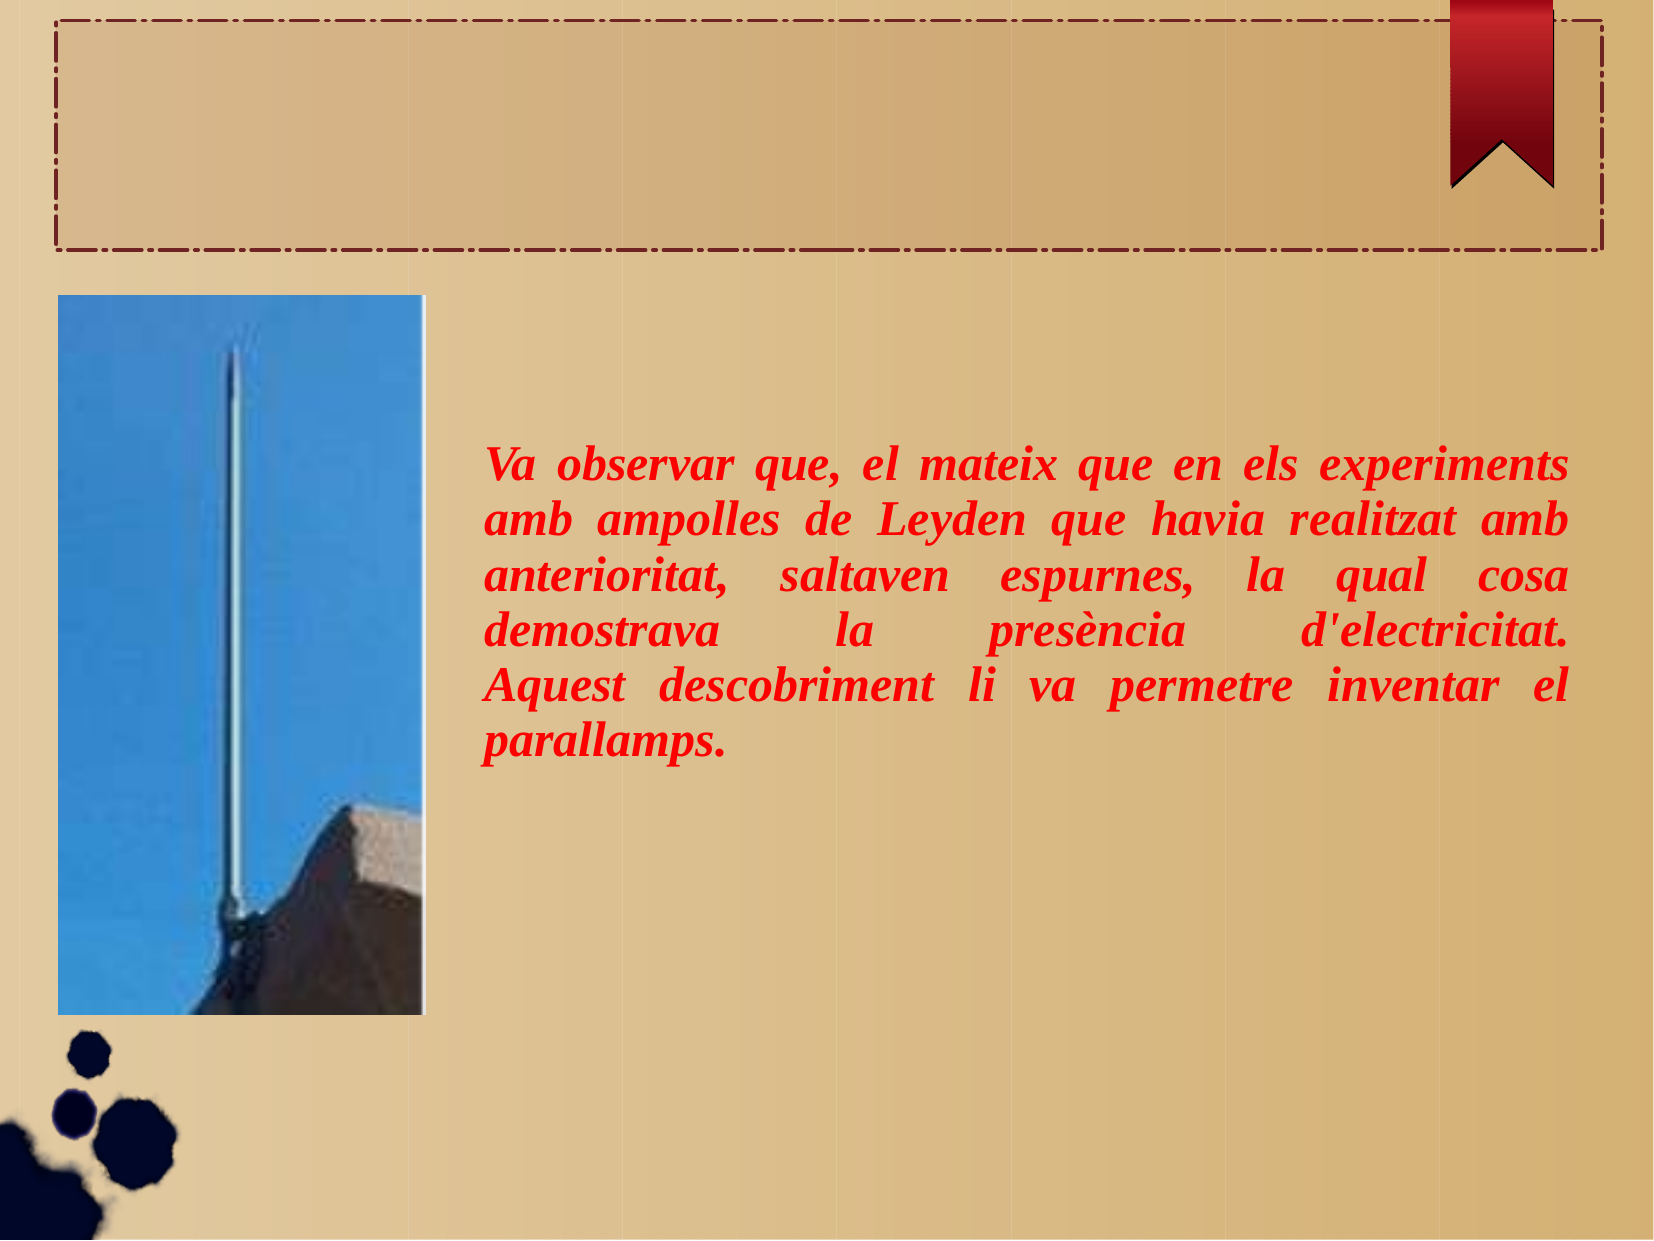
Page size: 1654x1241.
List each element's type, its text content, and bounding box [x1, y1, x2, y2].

picture [58, 295, 426, 1015]
text_box Va observar que, el mateix que en els experiments amb ampolles de Leyden que havia realitzat amb anterioritat, saltaven espurnes, la qual cosa demostrava la presència d'electricitat. Aquest descobriment li va permetre inventar el parallamps. [484, 436, 1571, 768]
